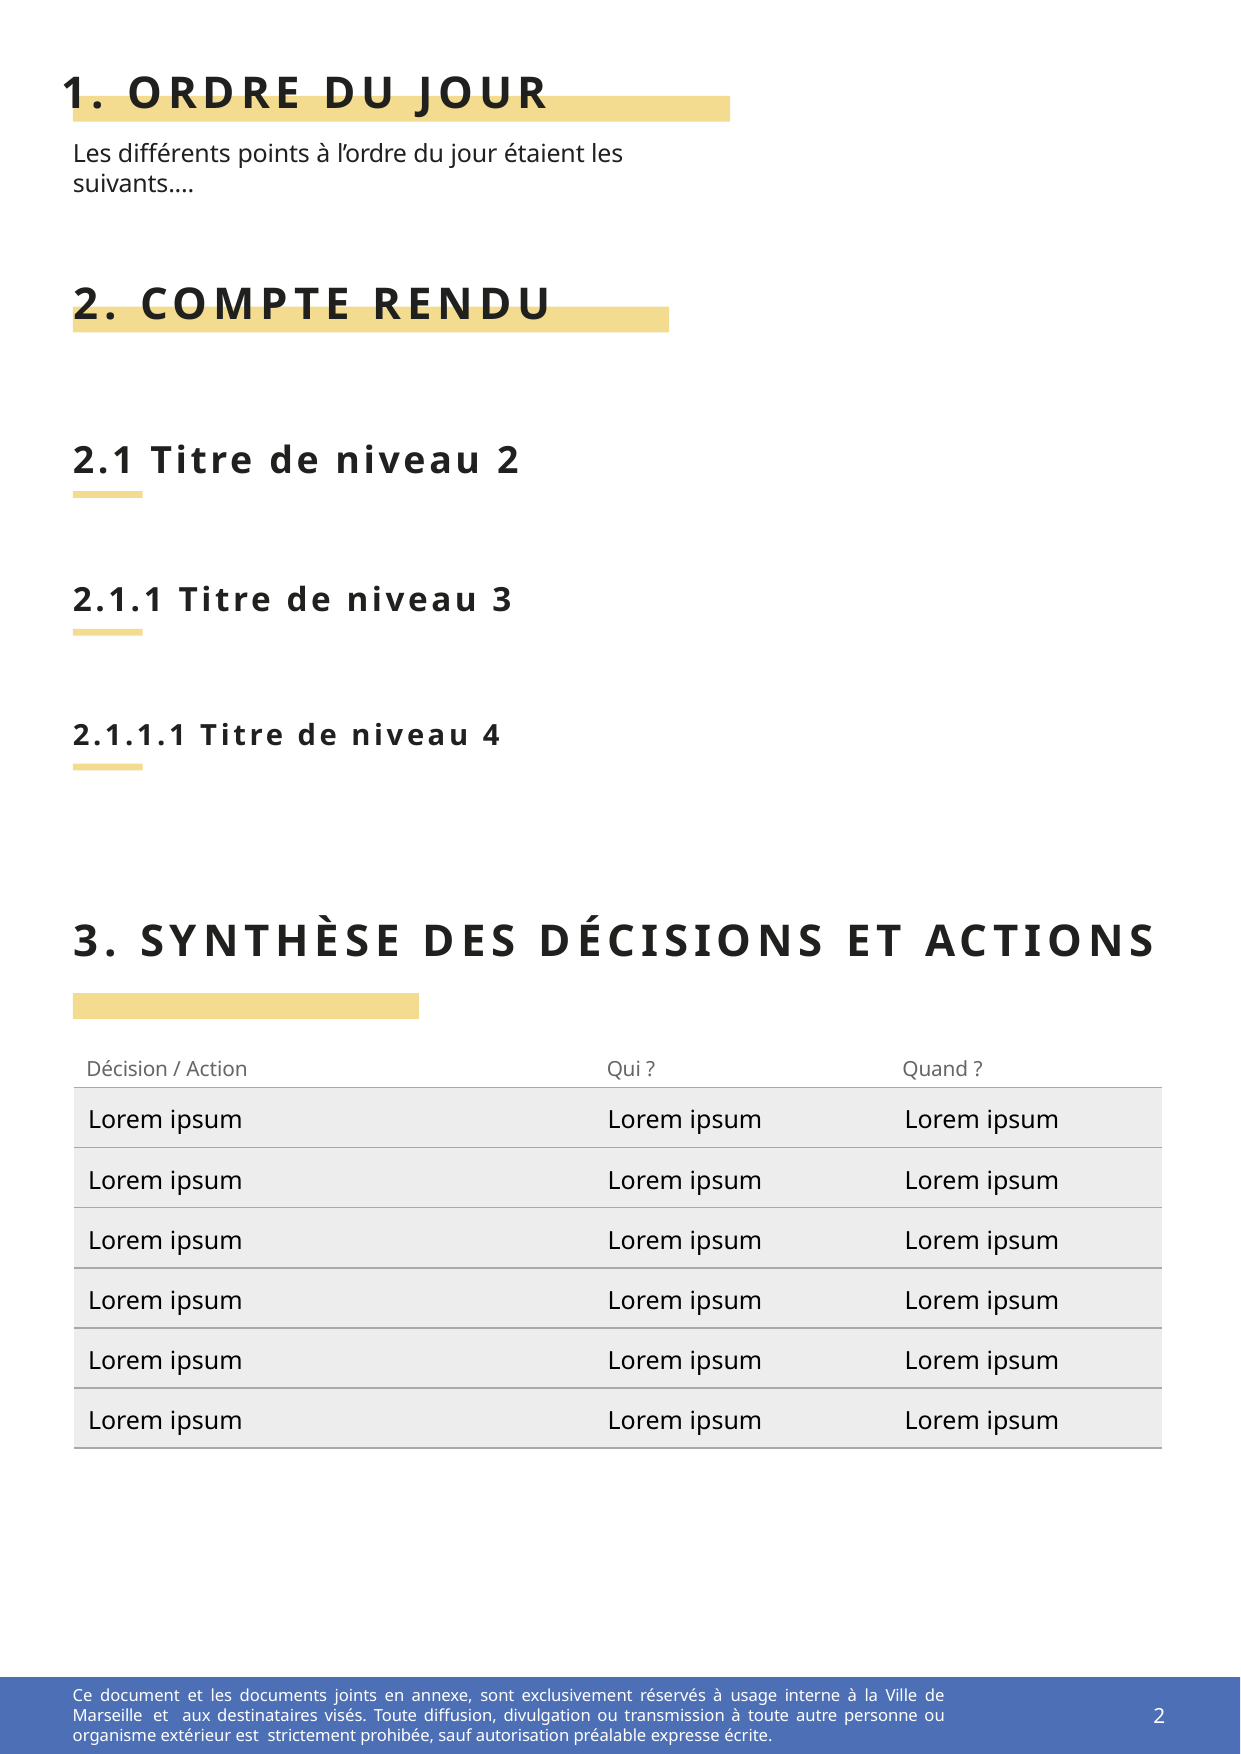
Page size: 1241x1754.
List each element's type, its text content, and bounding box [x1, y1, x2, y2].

text_box Lorem ipsum [592, 1215, 889, 1262]
text_box 2. COMPTE RENDU [71, 273, 922, 329]
table_cell [74, 1148, 1162, 1207]
text_box Lorem ipsum [592, 1335, 889, 1382]
text_box Lorem ipsum [73, 1094, 591, 1141]
text_box 2.1.1 Titre de niveau 3 [70, 575, 695, 618]
text_box Lorem ipsum [73, 1335, 591, 1382]
table_cell [74, 1389, 1162, 1447]
text_box Lorem ipsum [889, 1094, 1158, 1141]
text_box Les différents points à l’ordre du jour étaient les suivants.... [70, 135, 726, 198]
text_box Ce document et les documents joints en annexe, sont exclusivement réservés à usage interne à la Ville de Marseille et aux destinataires visés. Toute diffusion, divulgation ou transmission à toute autre personne ou organisme extérieur est strictement prohibée, sauf autorisation préalable expresse écrite. [70, 1683, 946, 1746]
text_box Lorem ipsum [73, 1274, 591, 1321]
text_box Quand ? [900, 1053, 1038, 1081]
text_box Lorem ipsum [73, 1155, 591, 1202]
table_cell [74, 1269, 1162, 1327]
text_box Lorem ipsum [889, 1155, 1158, 1202]
table_header [74, 1088, 1162, 1147]
text_box Lorem ipsum [592, 1274, 889, 1321]
text_box Décision / Action [84, 1053, 317, 1081]
text_box 2.1.1.1 Titre de niveau 4 [70, 714, 589, 752]
text_box Lorem ipsum [889, 1274, 1158, 1321]
table_cell [74, 1208, 1162, 1267]
text_box Lorem ipsum [592, 1395, 889, 1442]
text_box Lorem ipsum [73, 1215, 591, 1262]
text_box [72, 763, 143, 771]
text_box [72, 993, 419, 1019]
text_box [72, 628, 143, 636]
text_box [72, 491, 143, 498]
table_cell [74, 1329, 1162, 1387]
text_box Lorem ipsum [889, 1215, 1158, 1262]
text_box [72, 118, 731, 122]
text_box [0, 1677, 1241, 1754]
text_box 2 [1151, 1700, 1168, 1728]
text_box Lorem ipsum [73, 1395, 591, 1442]
text_box Lorem ipsum [592, 1094, 889, 1141]
text_box Qui ? [604, 1053, 731, 1081]
text_box Lorem ipsum [889, 1335, 1158, 1382]
text_box [72, 329, 670, 333]
text_box Lorem ipsum [592, 1155, 889, 1202]
text_box 3. SYNTHÈSE DES DÉCISIONS ET ACTIONS [71, 910, 1170, 965]
text_box 1. ORDRE DU JOUR [59, 62, 1111, 118]
text_box Lorem ipsum [889, 1395, 1158, 1442]
text_box 2.1 Titre de niveau 2 [70, 433, 660, 481]
